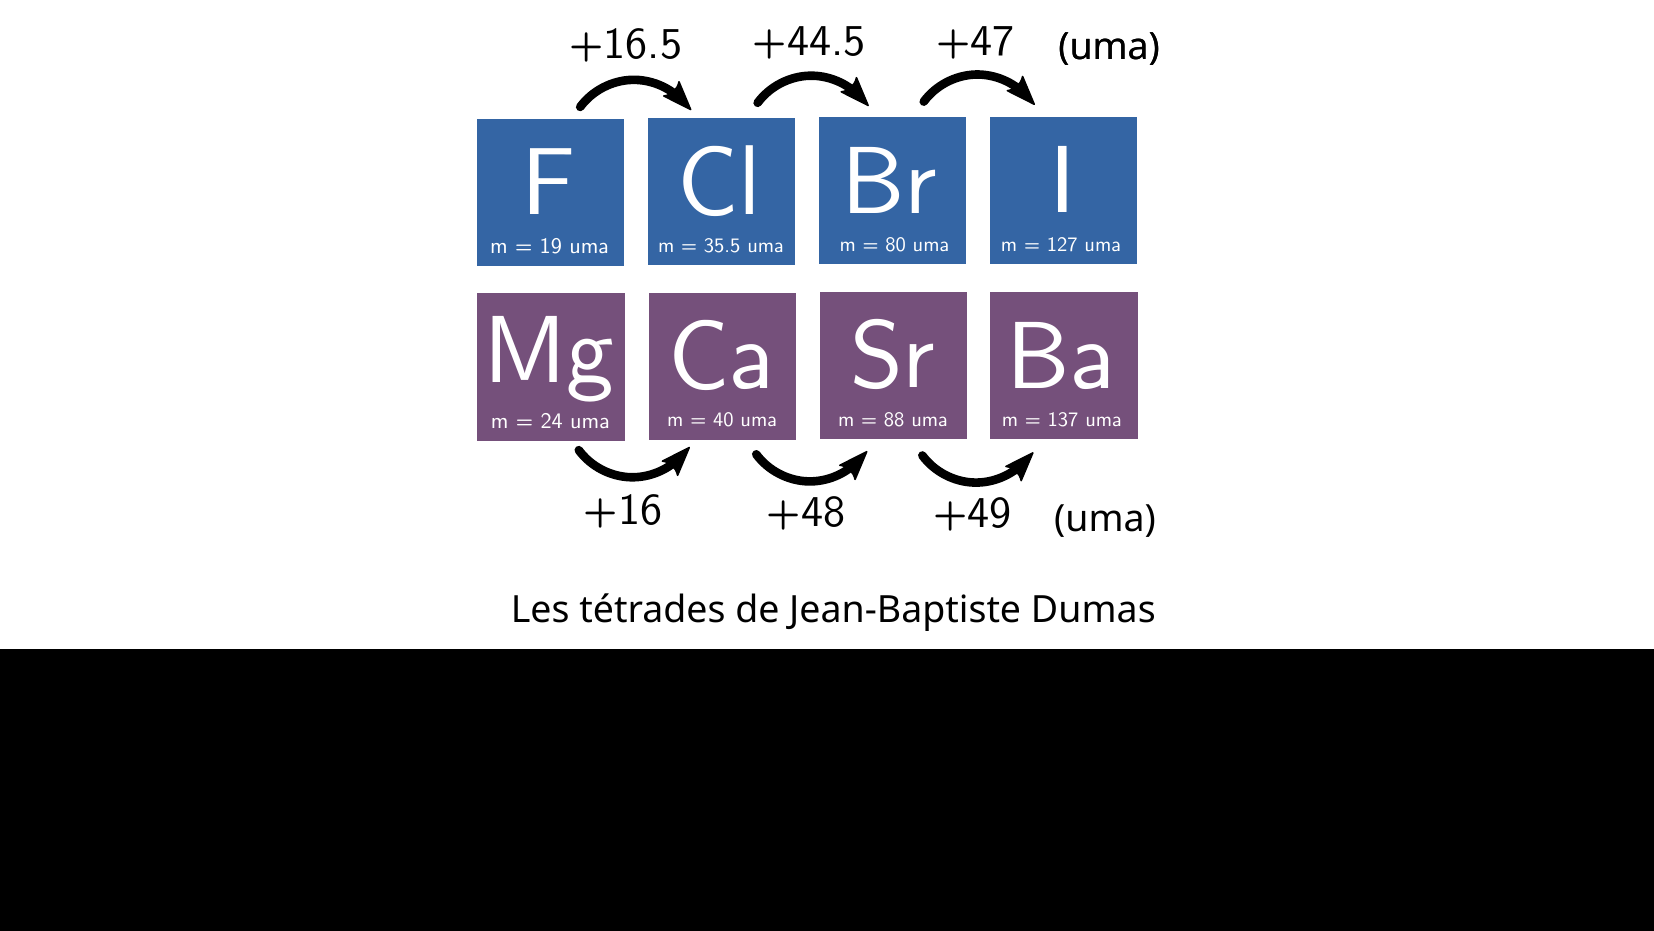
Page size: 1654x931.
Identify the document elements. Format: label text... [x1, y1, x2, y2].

text_box Les tétrades de Jean-Baptiste Dumas [496, 574, 1111, 638]
text_box [0, 649, 1654, 931]
text_box (uma) [1039, 484, 1166, 548]
text_box (uma) [1043, 11, 1170, 75]
picture [476, 25, 1138, 532]
